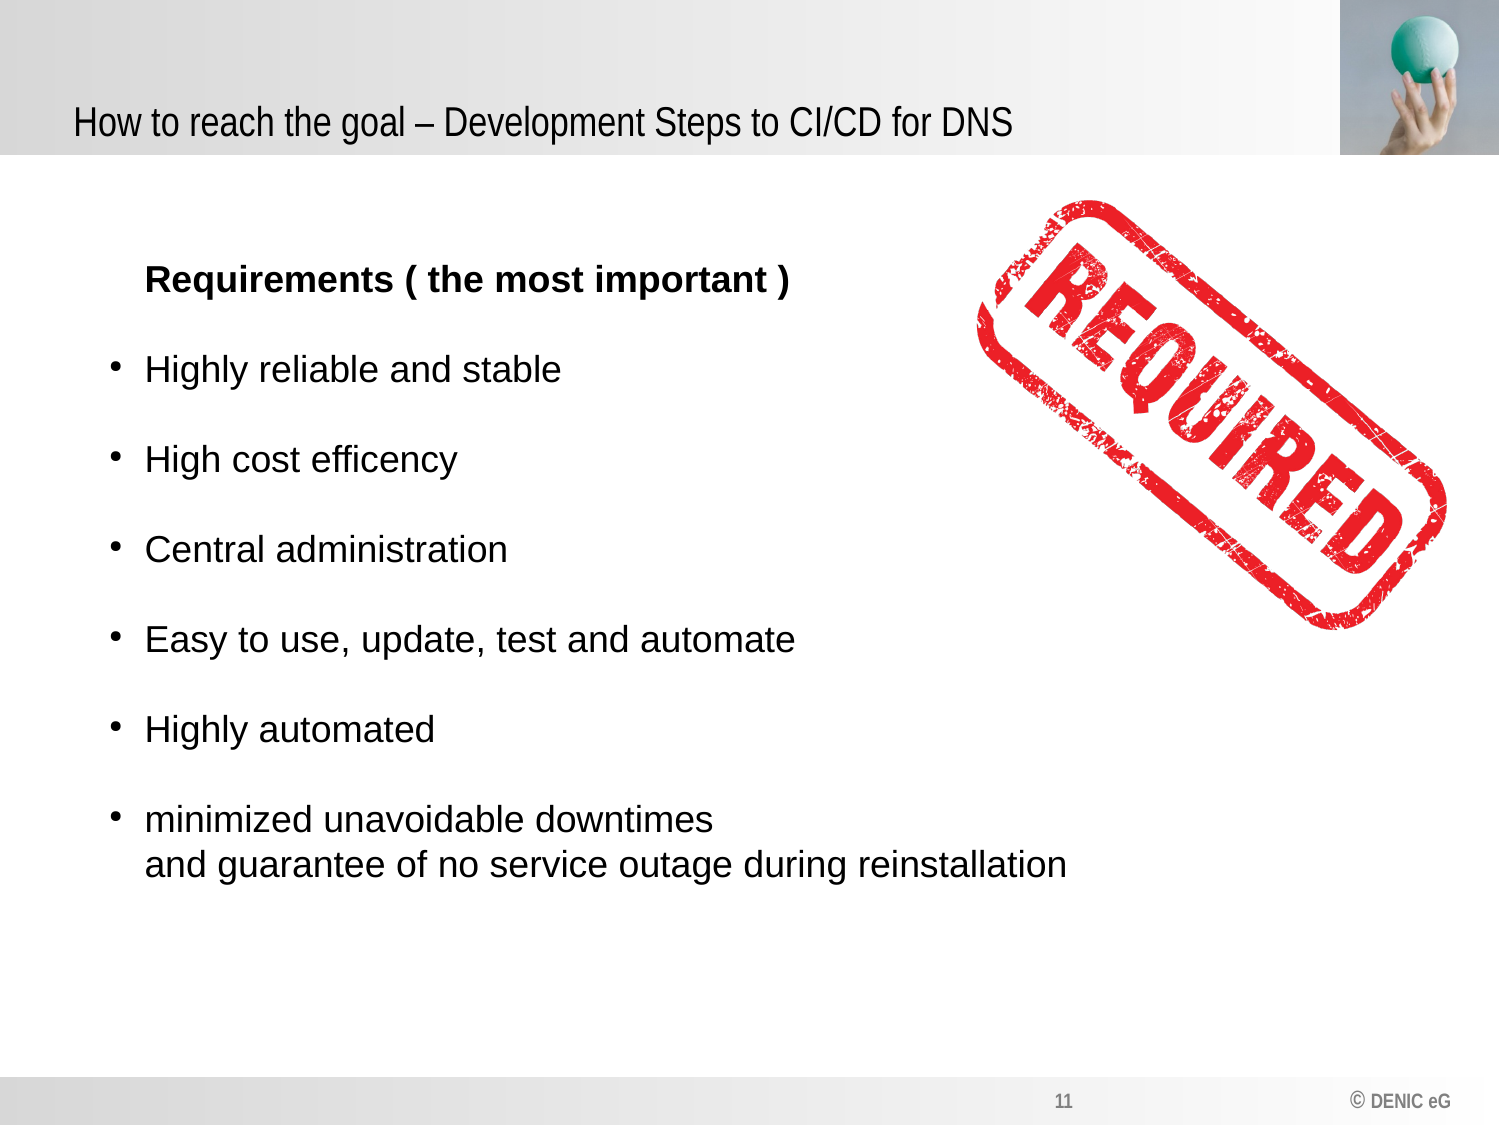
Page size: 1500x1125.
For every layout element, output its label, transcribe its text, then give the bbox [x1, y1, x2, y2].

text_box How to reach the goal – Development Steps to CI/CD for DNS [73, 75, 1350, 146]
text_box Requirements ( the most important ) Highly reliable and stable High cost efficency Central administration Easy to use, update, test and automate Highly automated minimized unavoidable downtimes and guarantee of no service outage during reinstallation [94, 247, 1347, 977]
picture [944, 165, 1482, 663]
text_box Requirements ( the most important ) Highly reliable and stable High cost efficency Central administration Easy to use, update, test and automate Highly automated minimized unavoidable downtimes and guarantee of no service outage during reinstallation [1183, 247, 1347, 383]
picture [1340, 0, 1499, 155]
text_box <Nummer> © DENIC eG [79, 1083, 1452, 1122]
